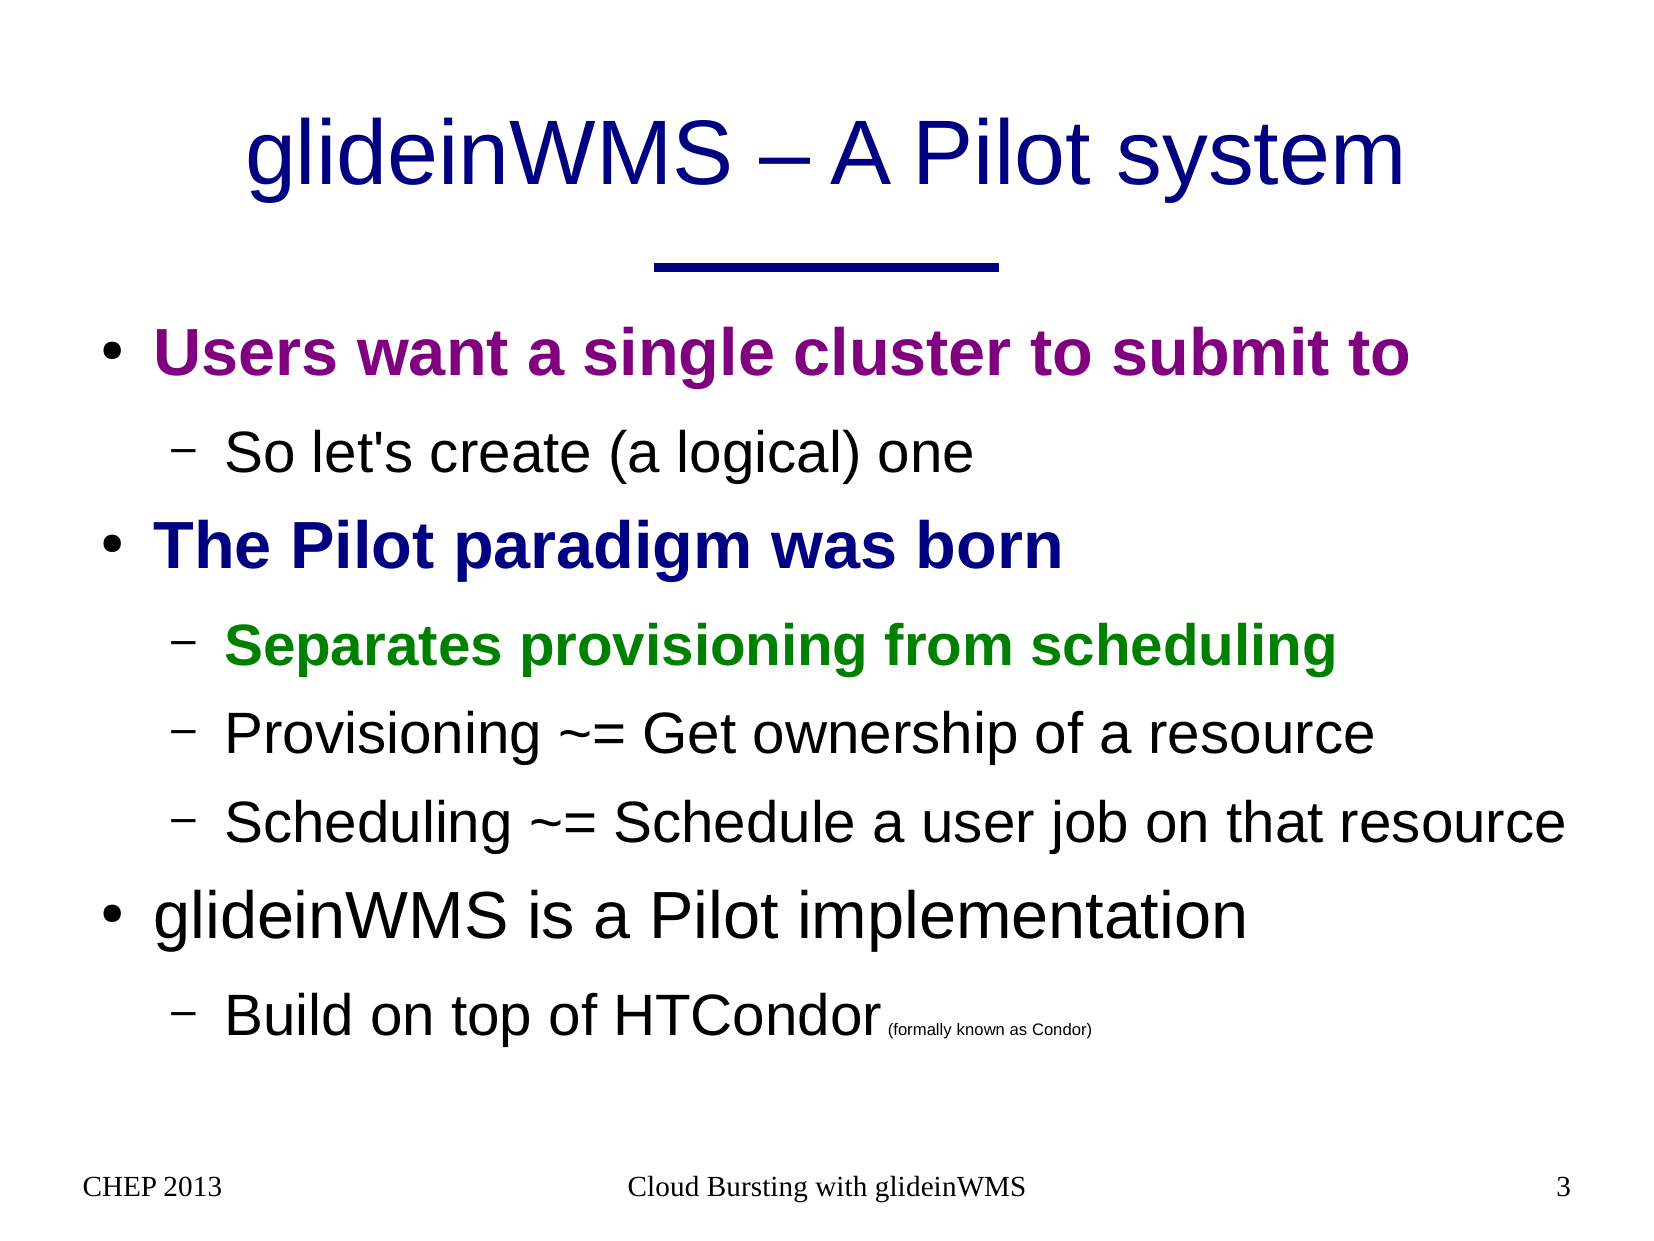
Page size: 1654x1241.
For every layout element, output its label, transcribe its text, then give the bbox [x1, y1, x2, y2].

title glideinWMS – A Pilot system [82, 49, 1571, 257]
list Users want a single cluster to submit to So let's create (a logical) one The Pilot paradigm was born Separates provisioning from scheduling Provisioning ~= Get ownership of a resource Scheduling ~= Schedule a user job on that resource glideinWMS is a Pilot implementation Build on top of HTCondor (formally known as Condor) [82, 315, 1621, 1141]
